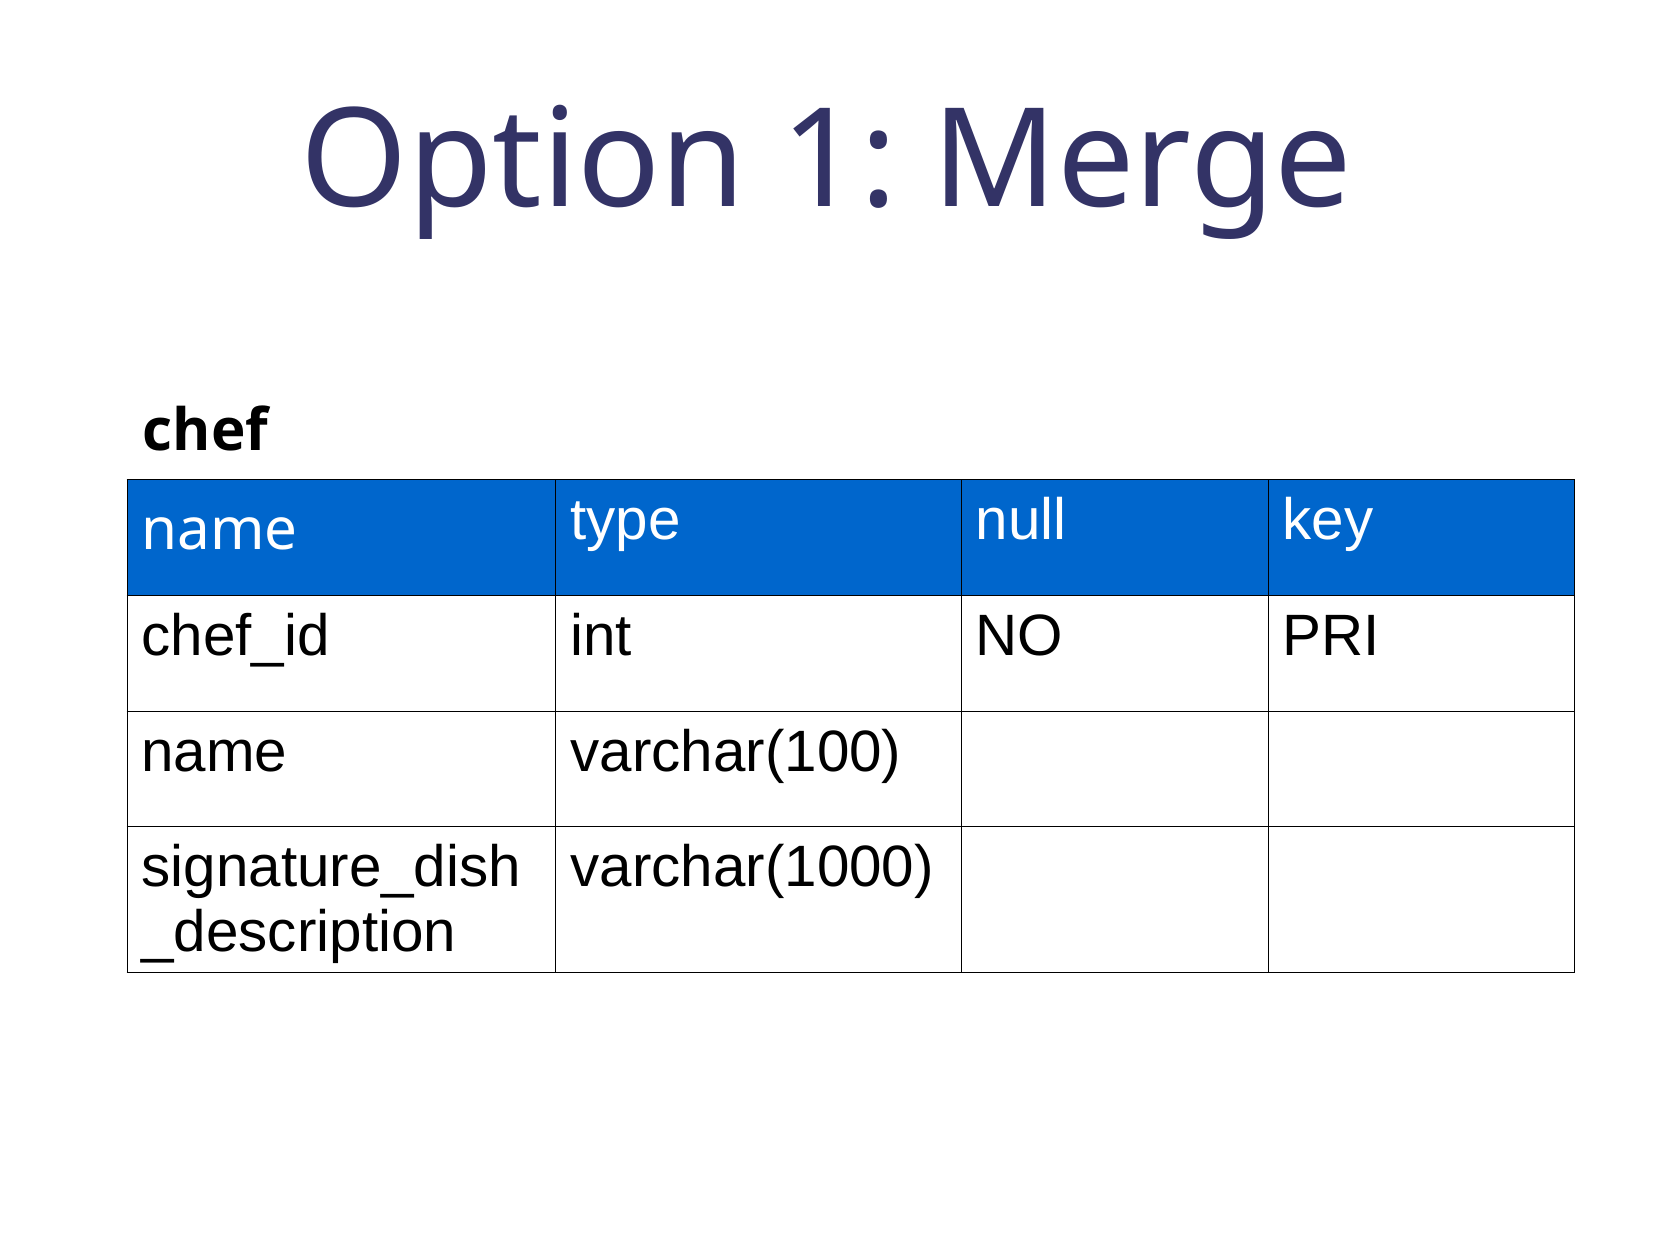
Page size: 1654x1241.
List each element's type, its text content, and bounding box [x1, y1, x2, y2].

table_cell chef_id [128, 596, 555, 711]
table_cell name [128, 712, 555, 826]
table_cell [962, 827, 1268, 972]
table_cell int [556, 596, 961, 711]
table_cell PRI [1269, 596, 1574, 711]
title Option 1: Merge [0, 49, 1654, 257]
table_cell varchar(100) [556, 712, 961, 826]
table_cell [1269, 827, 1574, 972]
table_header null [962, 480, 1268, 595]
table_header name [128, 480, 555, 595]
table_header key [1269, 480, 1574, 595]
table_cell [1269, 712, 1574, 826]
table_cell [962, 712, 1268, 826]
table_header type [556, 480, 961, 595]
table_cell signature_dish_description [128, 827, 555, 972]
text_box chef [128, 381, 713, 467]
table_cell varchar(1000) [556, 827, 961, 972]
table_cell NO [962, 596, 1268, 711]
